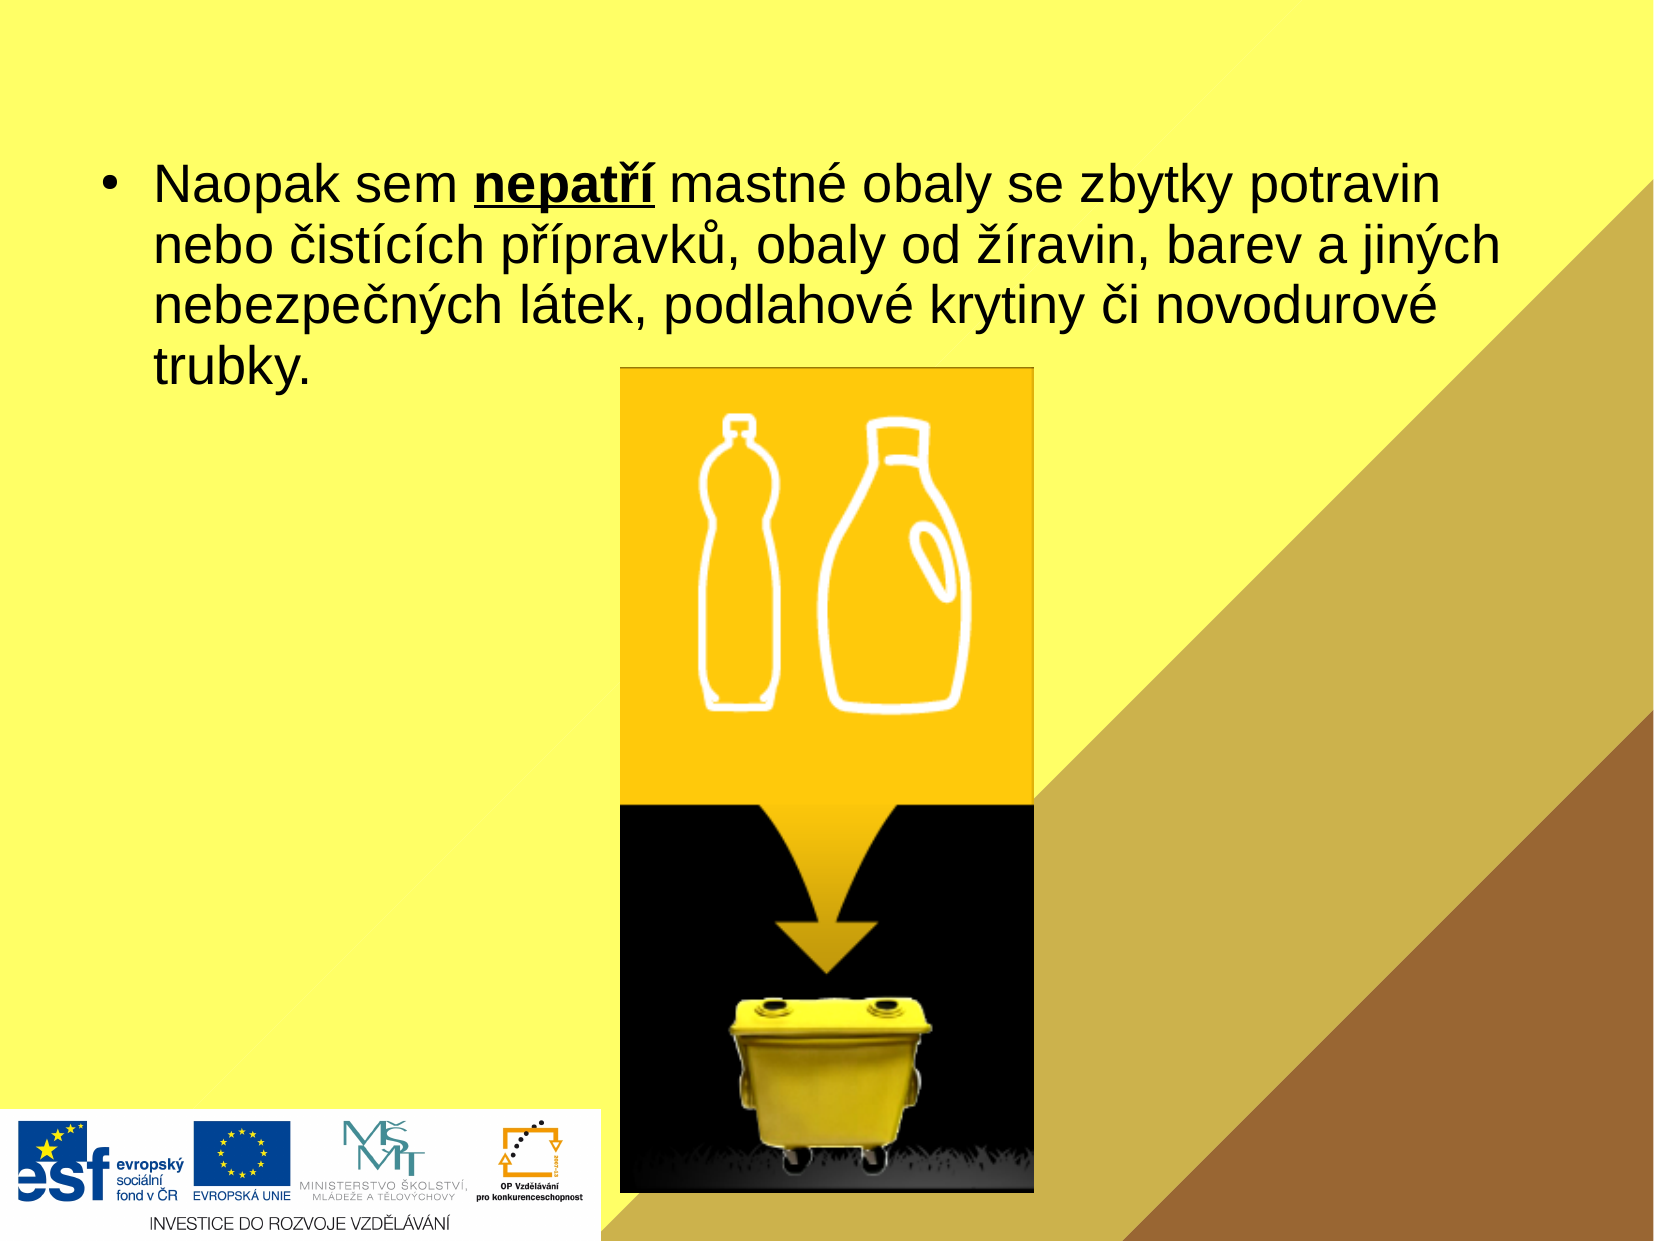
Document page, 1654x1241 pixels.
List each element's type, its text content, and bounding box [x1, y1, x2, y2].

picture [620, 367, 1034, 1193]
picture [0, 1109, 601, 1241]
list Naopak sem nepatří mastné obaly se zbytky potravin nebo čistících přípravků, obaly od žíravin, barev a jiných nebezpečných látek, podlahové krytiny či novodurové trubky. [82, 153, 1571, 1109]
